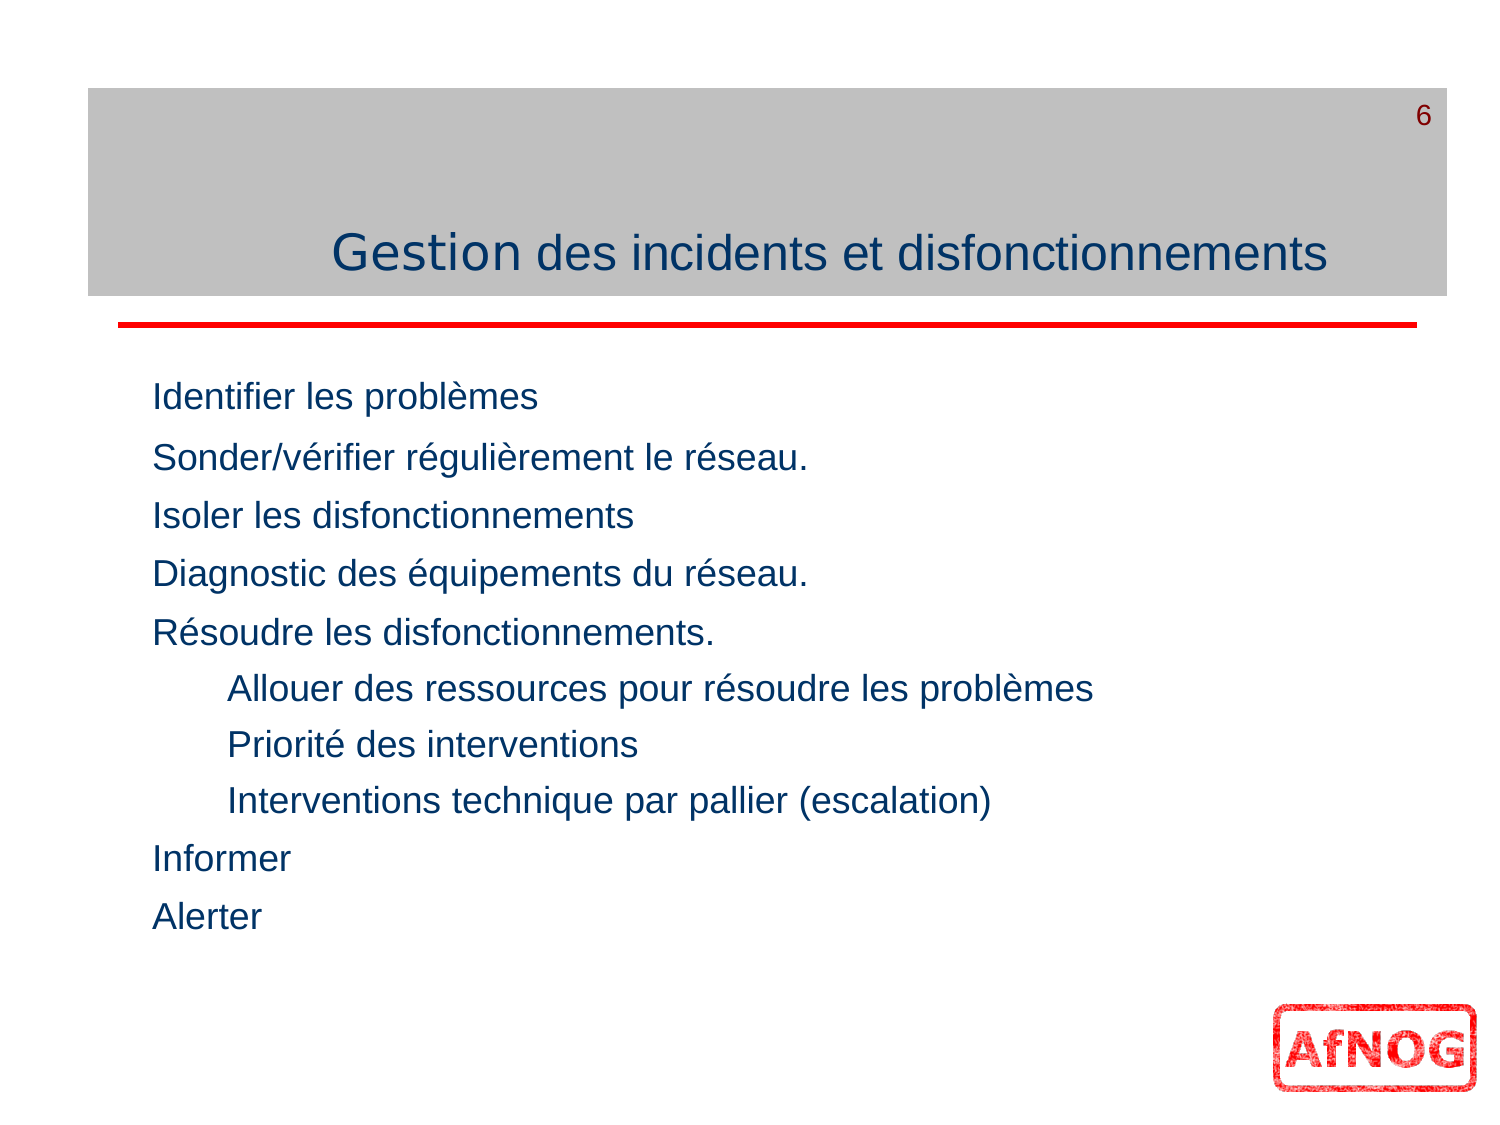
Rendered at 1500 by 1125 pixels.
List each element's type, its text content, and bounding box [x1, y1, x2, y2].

list Identifier les problèmes Sonder/vérifier régulièrement le réseau. Isoler les disfonctionnements Diagnostic des équipements du réseau. Résoudre les disfonctionnements. Allouer des ressources pour résoudre les problèmes Priorité des interventions Interventions technique par pallier (escalation) Informer Alerter [137, 363, 1439, 1060]
title Gestion des incidents et disfonctionnements [225, 83, 1436, 288]
picture [1273, 1003, 1477, 1092]
